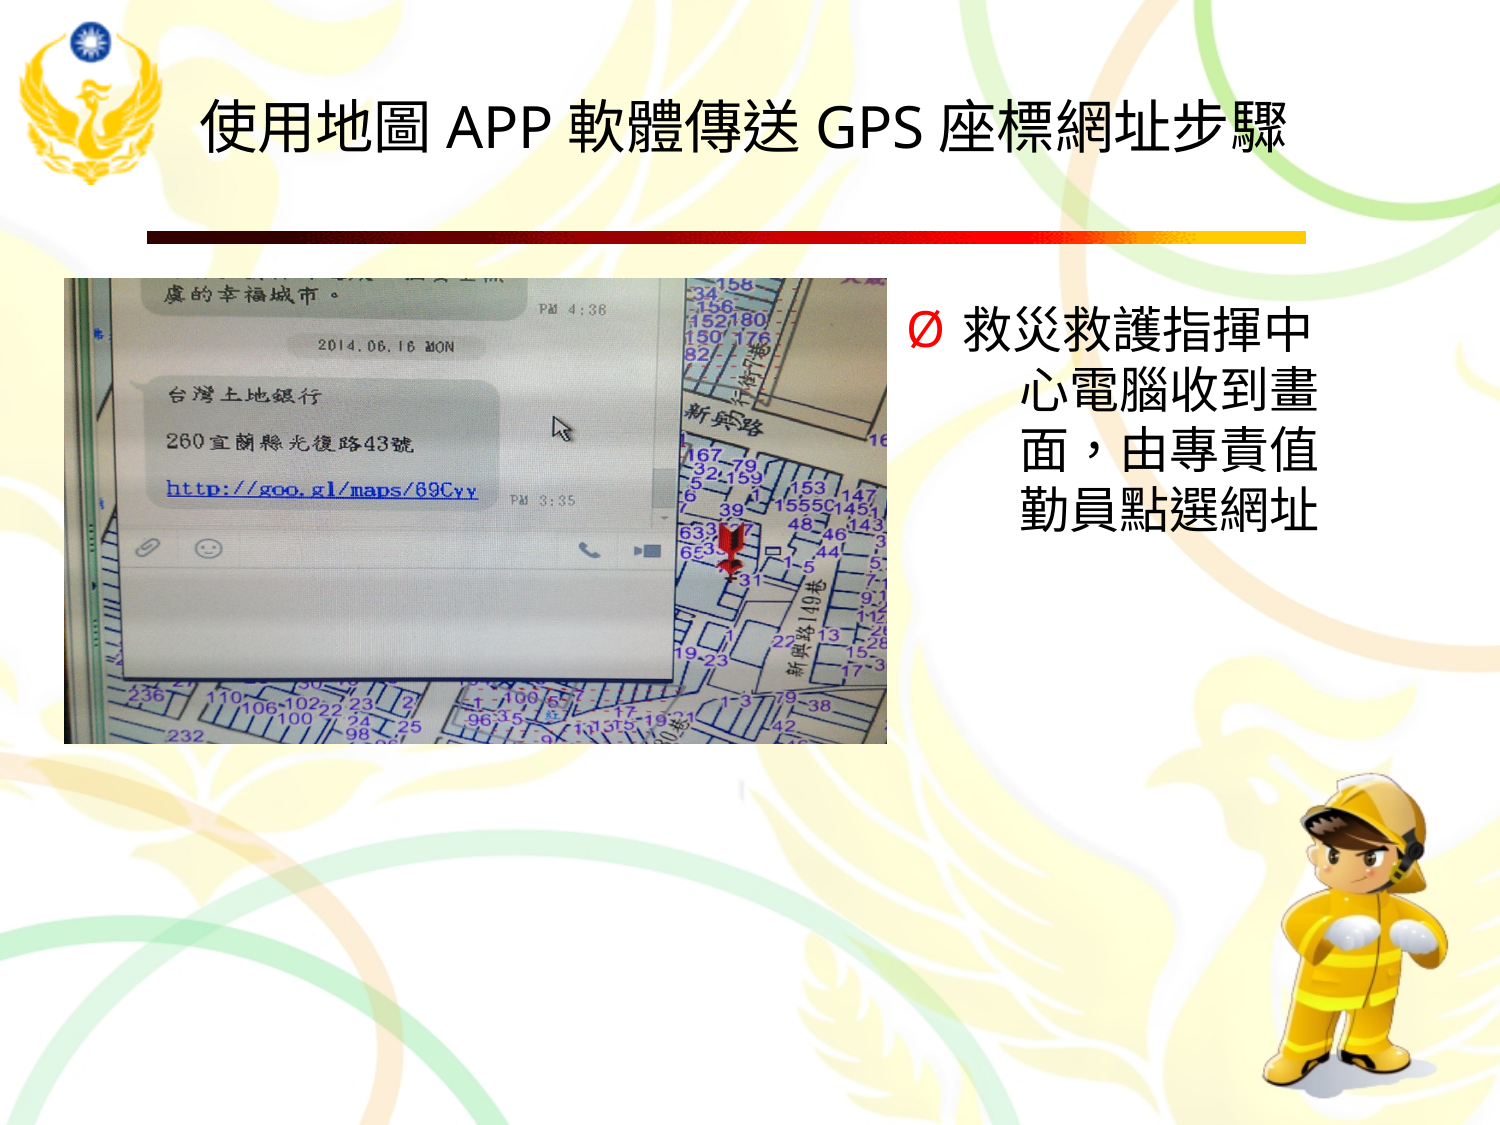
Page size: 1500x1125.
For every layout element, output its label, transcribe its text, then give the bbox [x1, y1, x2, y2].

picture [64, 278, 887, 744]
list 救災救護指揮中心電腦收到畫面，由專責值勤員點選網址 [891, 290, 1377, 990]
title 使用地圖APP軟體傳送GPS座標網址步驟 [183, 31, 1305, 219]
